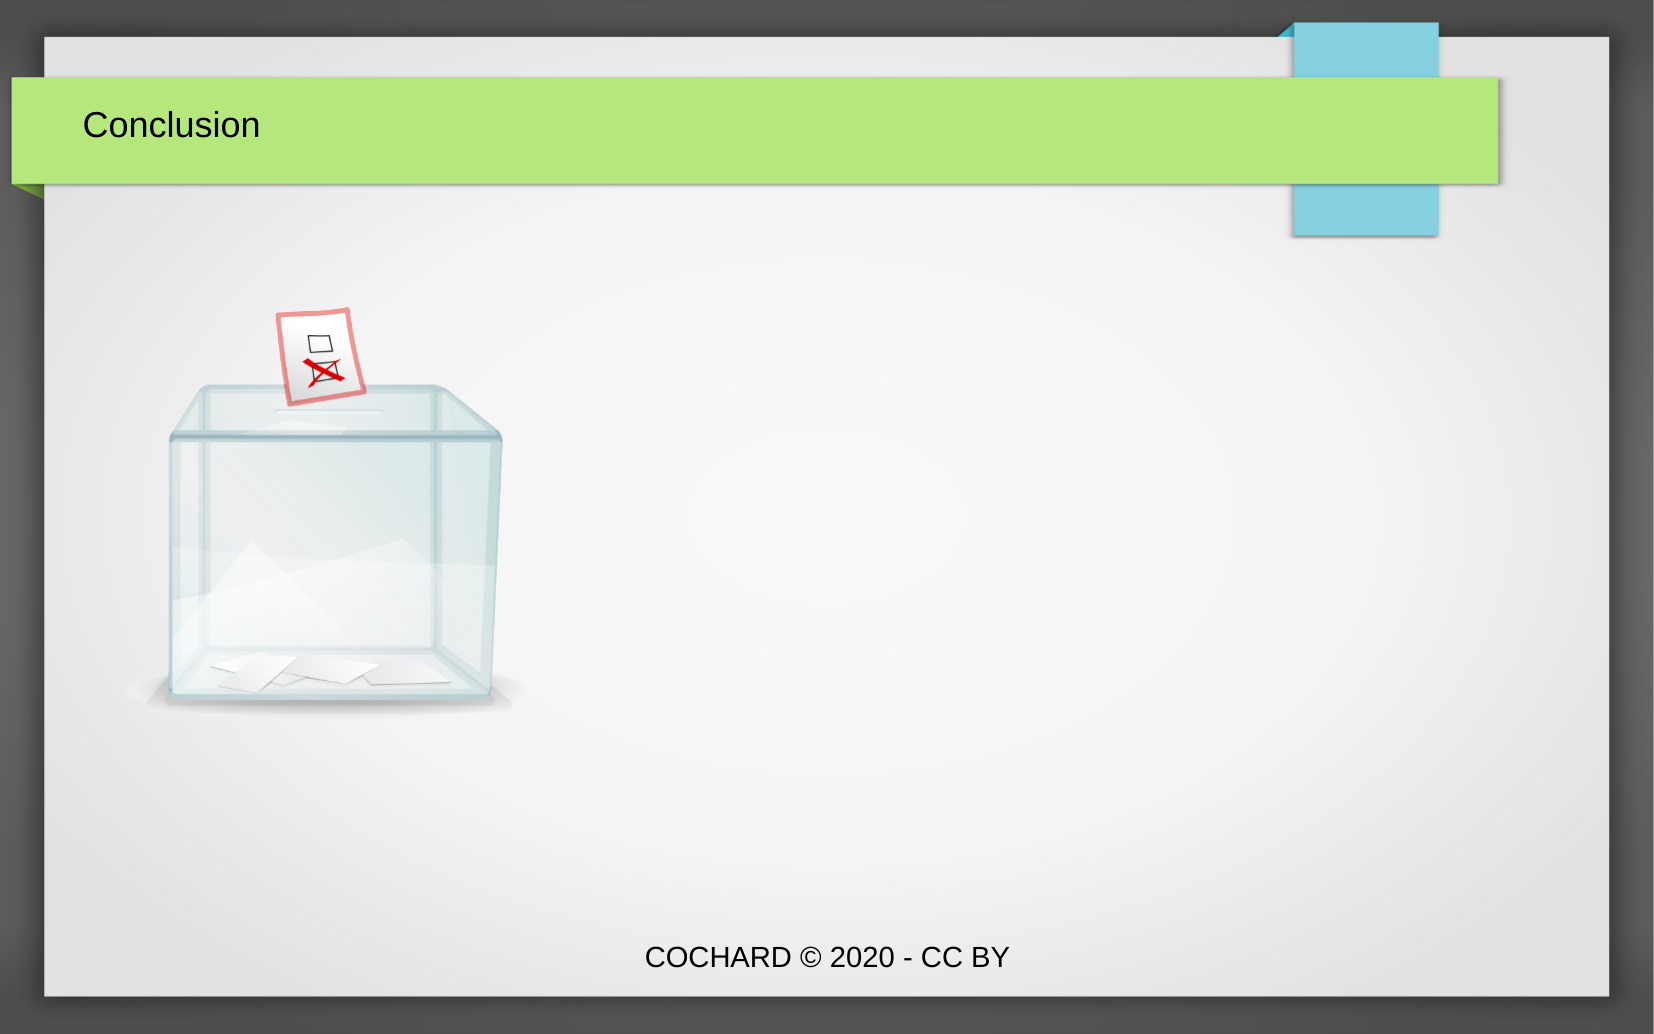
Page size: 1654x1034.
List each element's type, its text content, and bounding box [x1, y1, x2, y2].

title Conclusion [82, 39, 1235, 210]
list [82, 249, 1571, 849]
picture [0, 0, 1654, 1034]
